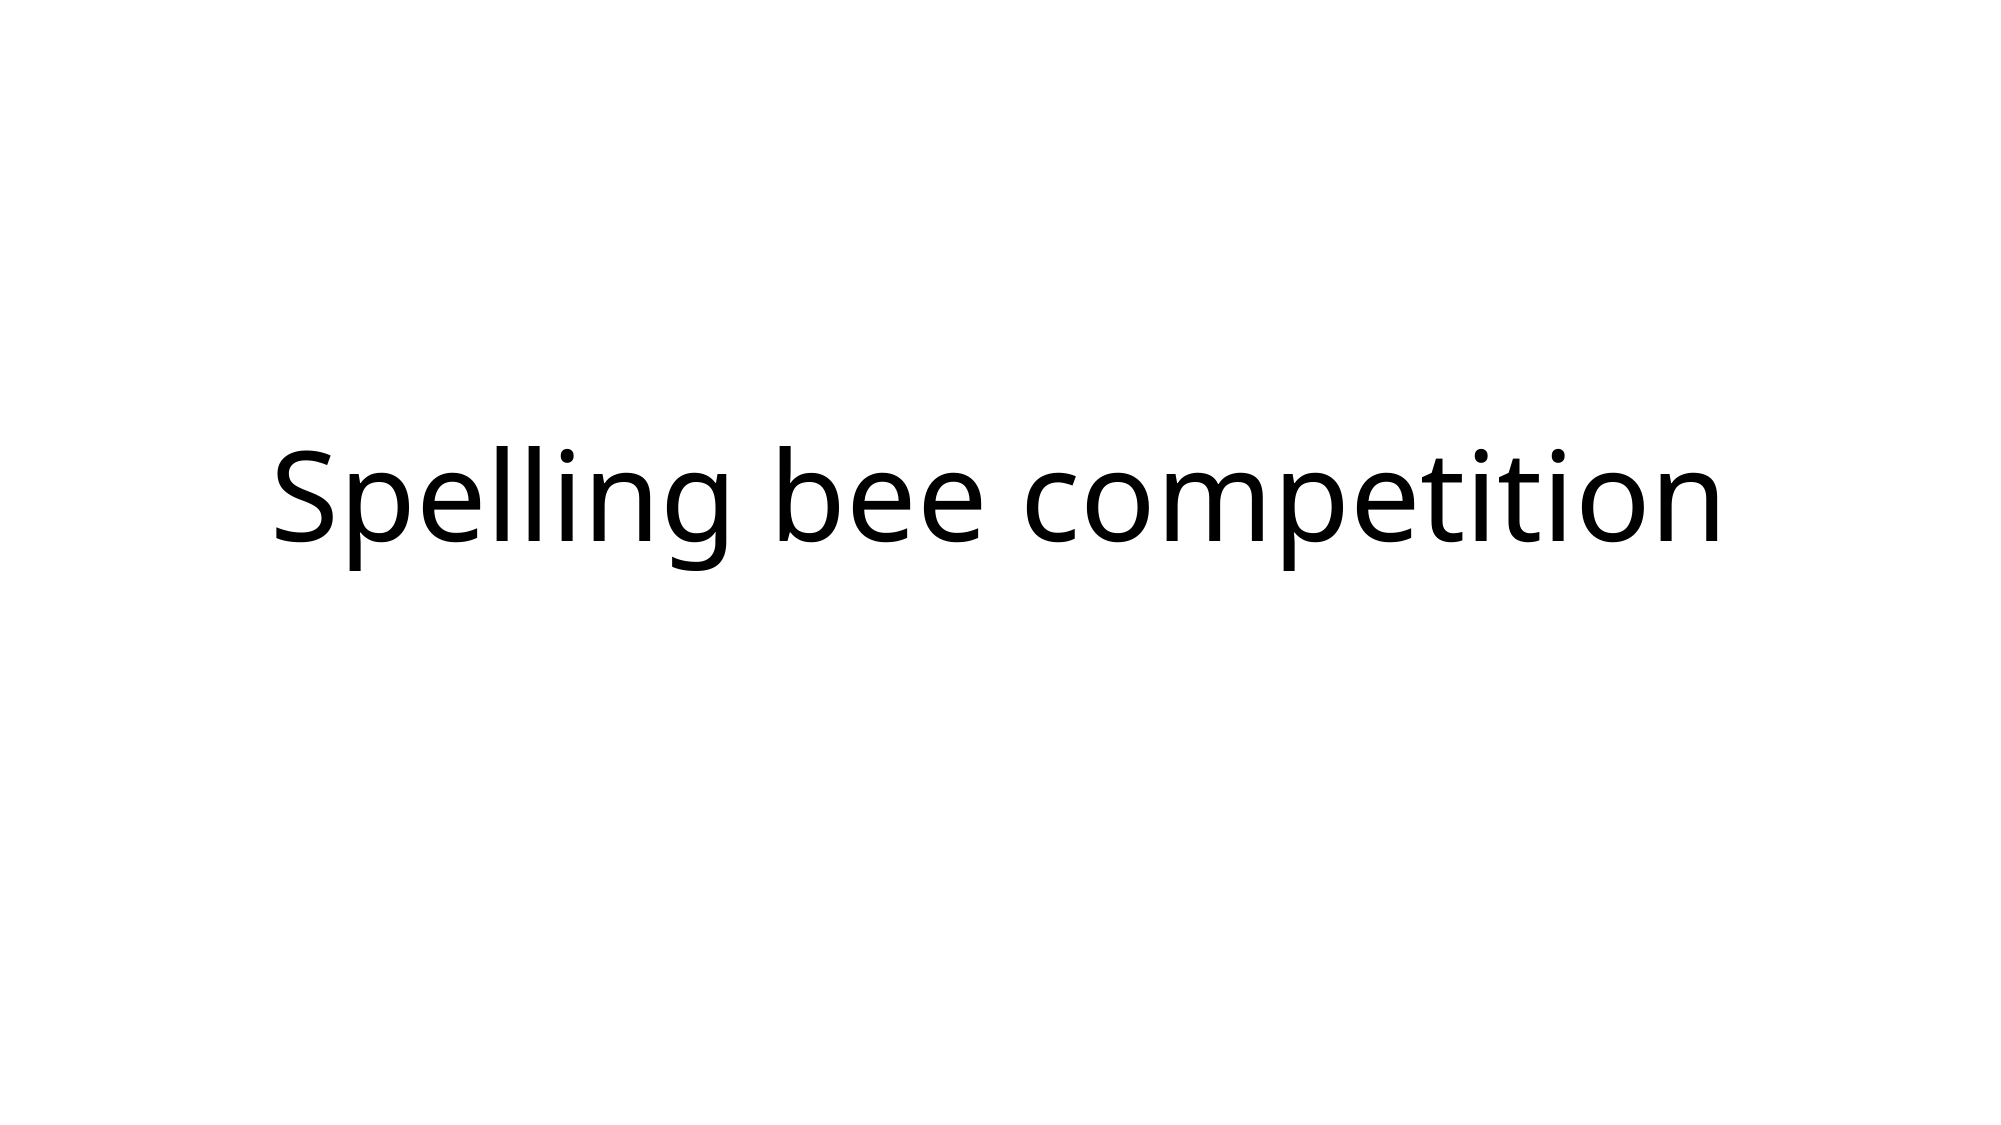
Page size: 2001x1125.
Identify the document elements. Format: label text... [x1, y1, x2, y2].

title Spelling bee competition [249, 184, 1750, 576]
